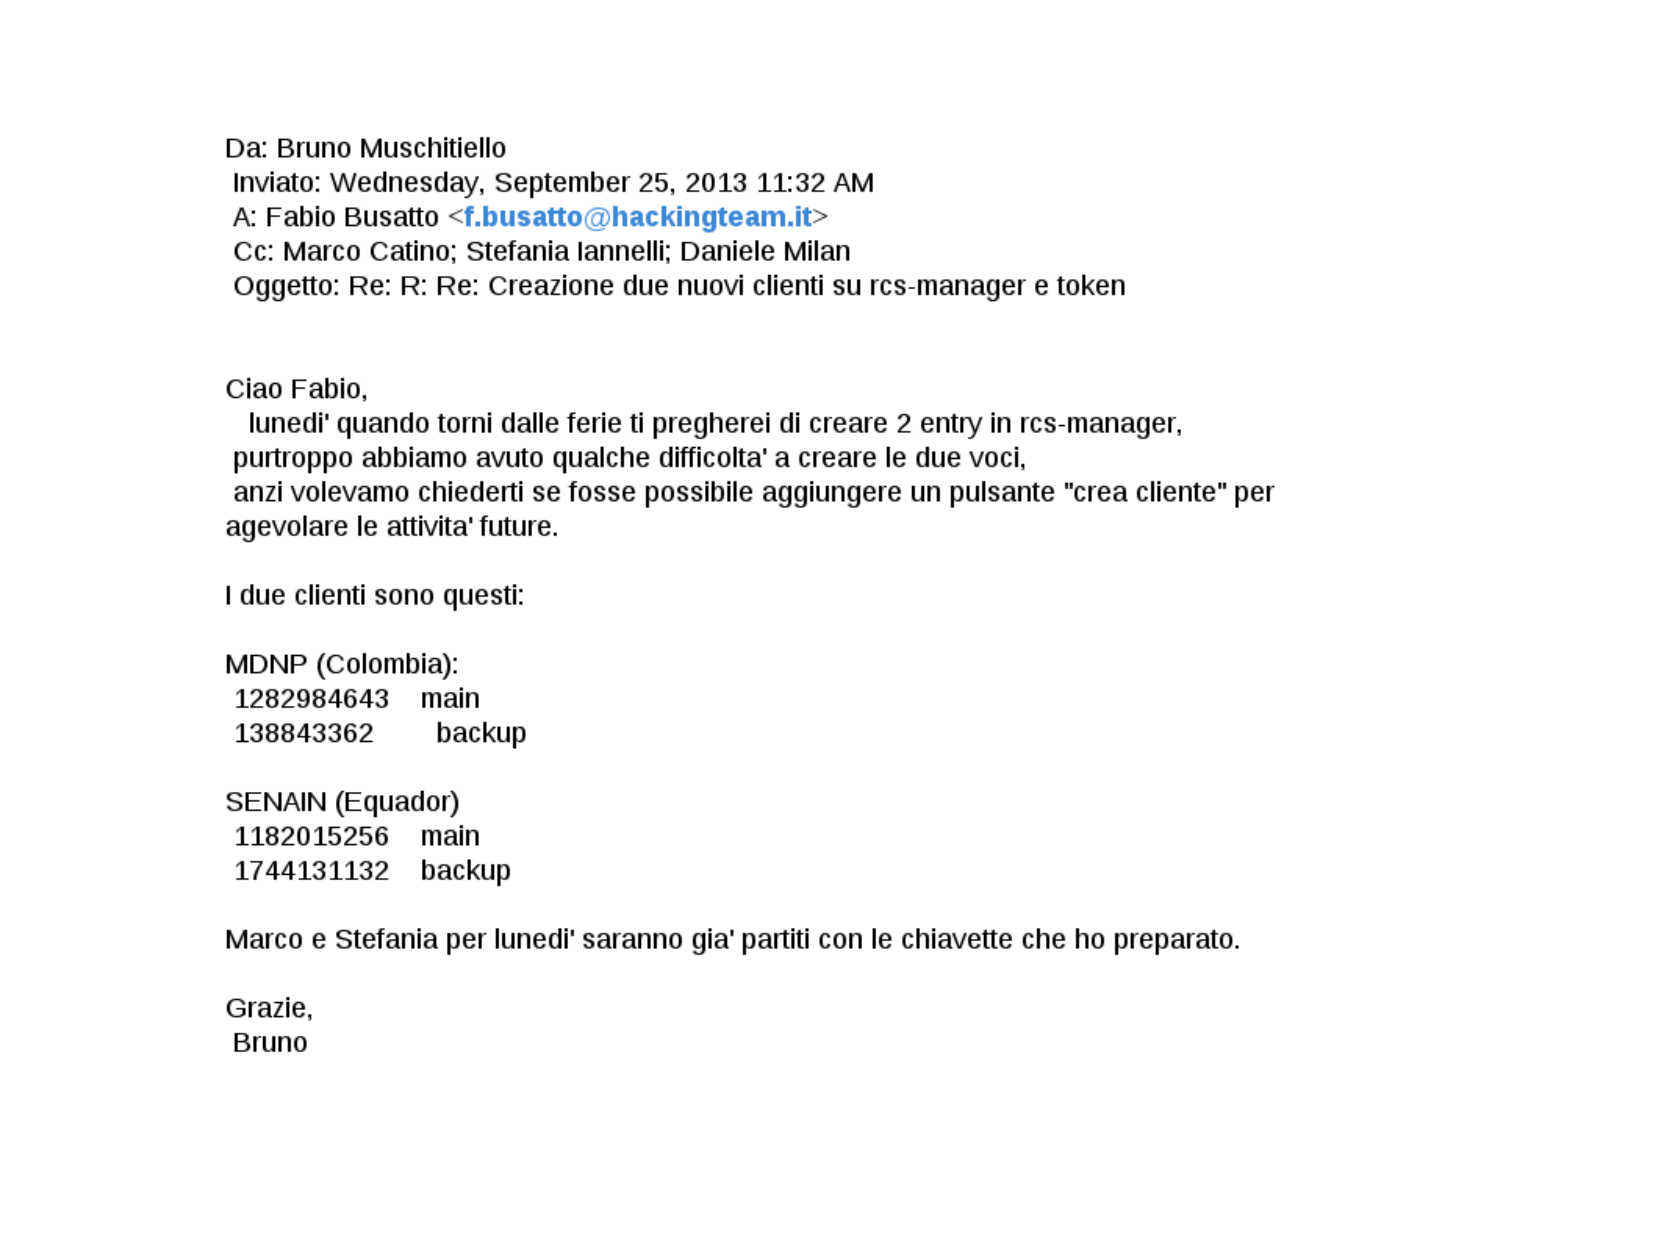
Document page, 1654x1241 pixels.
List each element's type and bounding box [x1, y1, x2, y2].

picture [188, 78, 1425, 1099]
